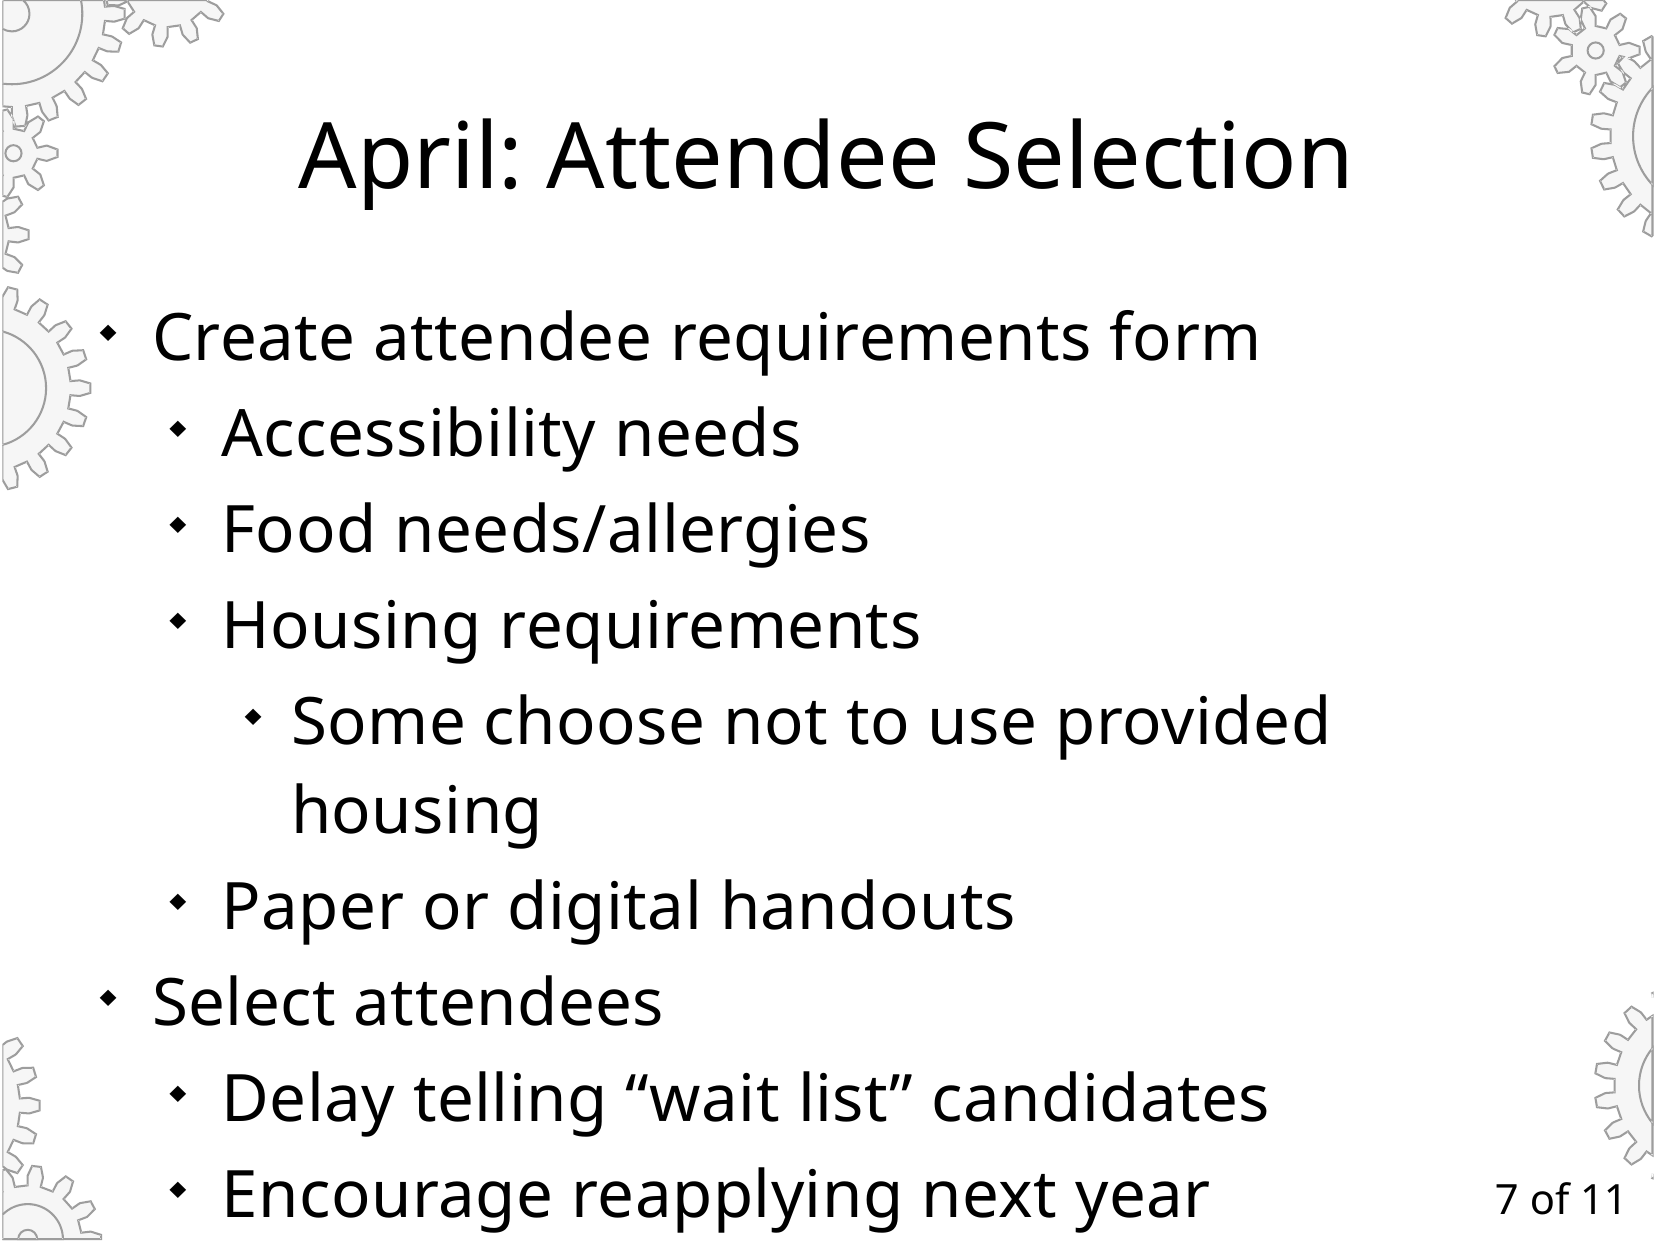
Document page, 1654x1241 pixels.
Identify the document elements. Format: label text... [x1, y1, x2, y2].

title April: Attendee Selection [82, 49, 1571, 257]
list Create attendee requirements form Accessibility needs Food needs/allergies Housing requirements Some choose not to use provided housing Paper or digital handouts Select attendees Delay telling “wait list” candidates Encourage reapplying next year [82, 290, 1571, 1241]
